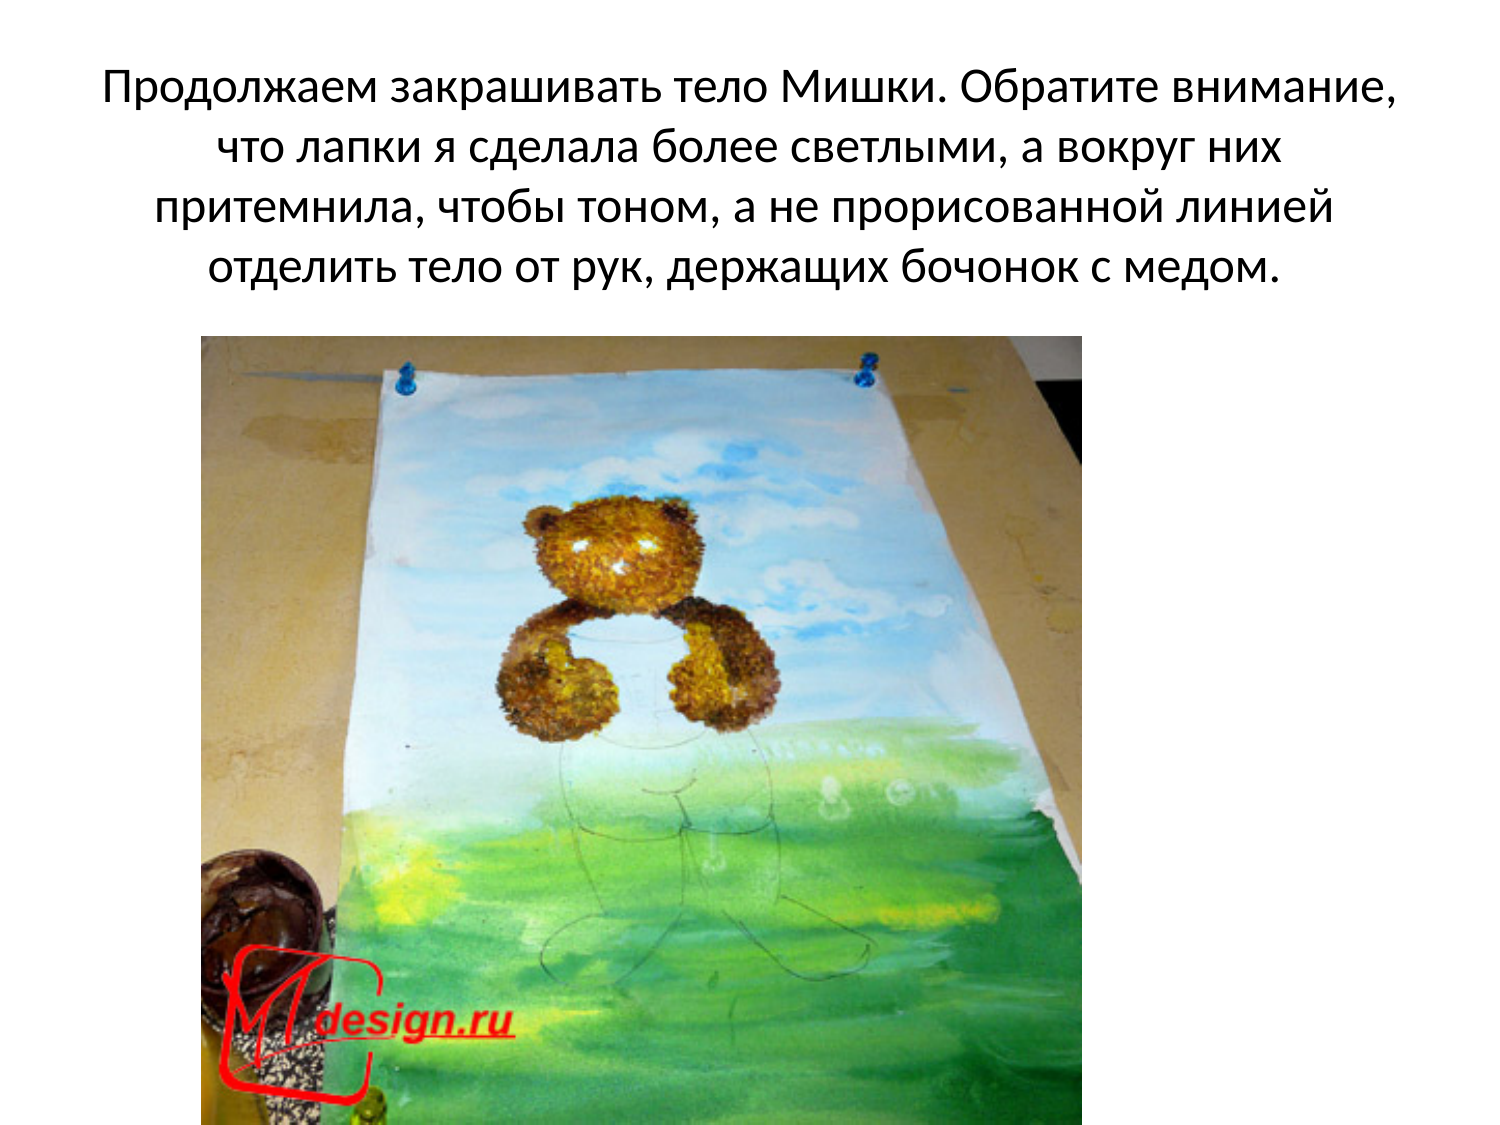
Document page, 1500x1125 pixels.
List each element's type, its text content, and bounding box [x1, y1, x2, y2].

title Продолжаем закрашивать тело Мишки. Обратите внимание, что лапки я сделала более светлыми, а вокруг них притемнила, чтобы тоном, а не прорисованной линией отделить тело от рук, держащих бочонок с медом. [75, 45, 1425, 233]
picture [201, 336, 1082, 1125]
